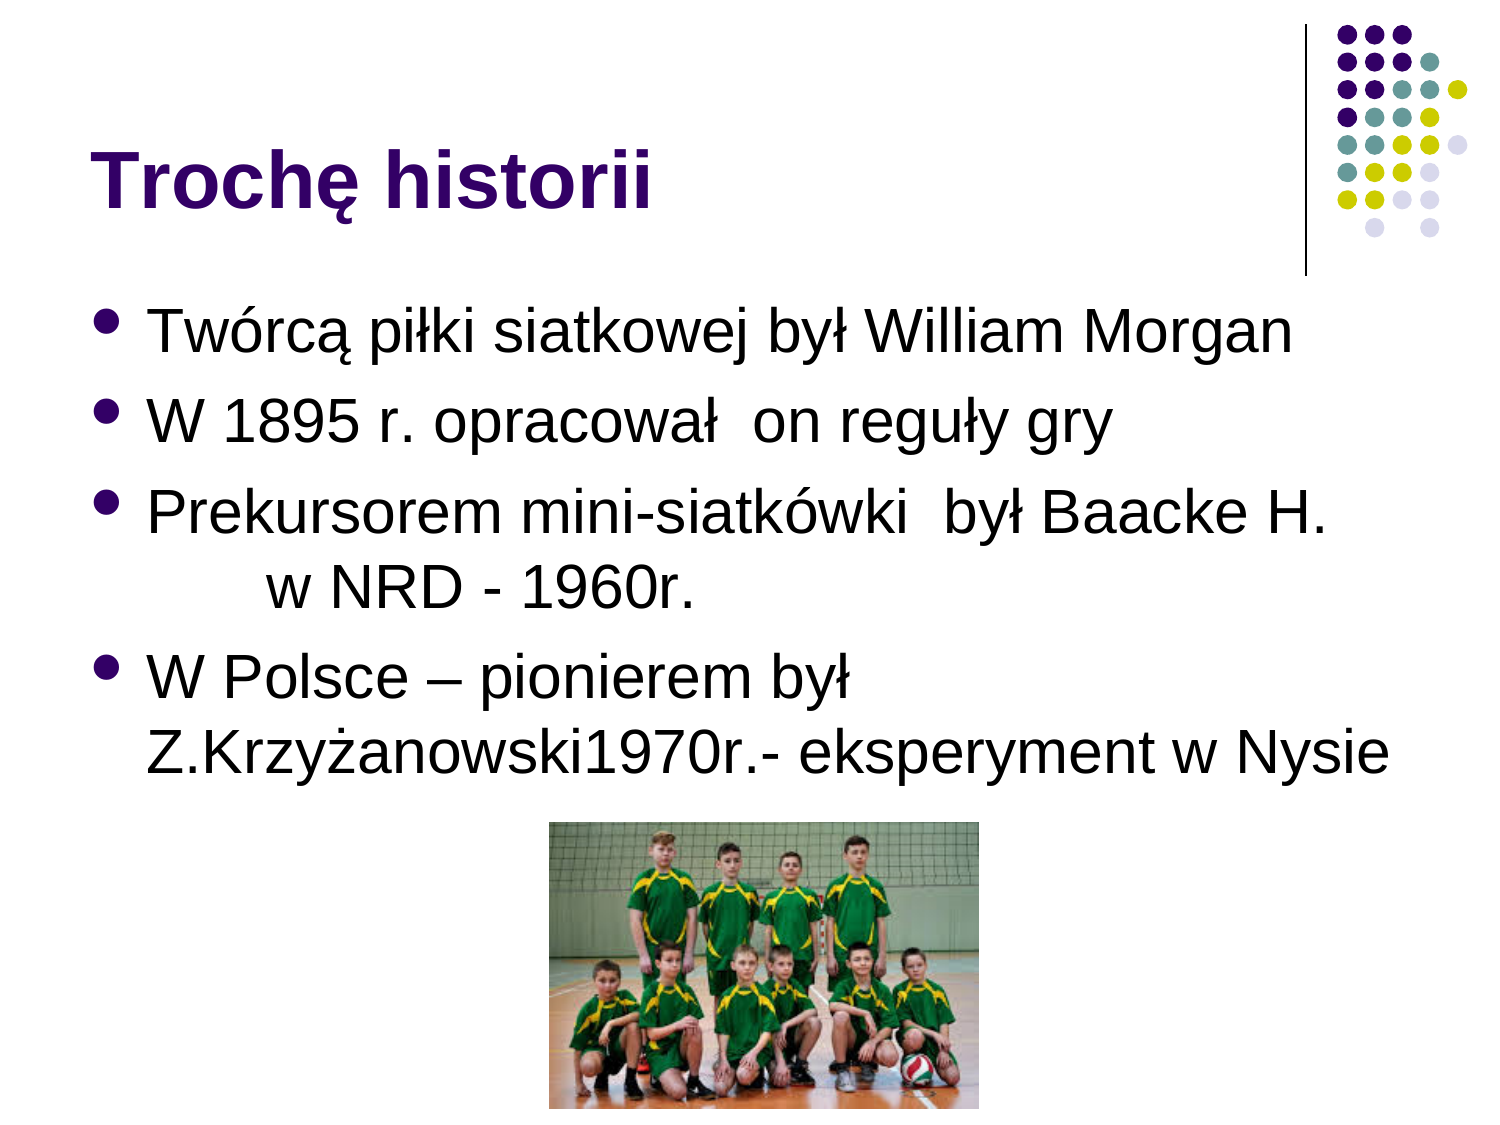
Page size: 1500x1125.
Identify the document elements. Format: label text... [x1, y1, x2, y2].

title Trochę historii [74, 20, 1313, 233]
picture [549, 822, 979, 1109]
list Twórcą piłki siatkowej był William Morgan W 1895 r. opracował on reguły gry Prekursorem mini-siatkówki był Baacke H. w NRD - 1960r. W Polsce – pionierem był Z.Krzyżanowski1970r.- eksperyment w Nysie [75, 282, 1426, 1006]
